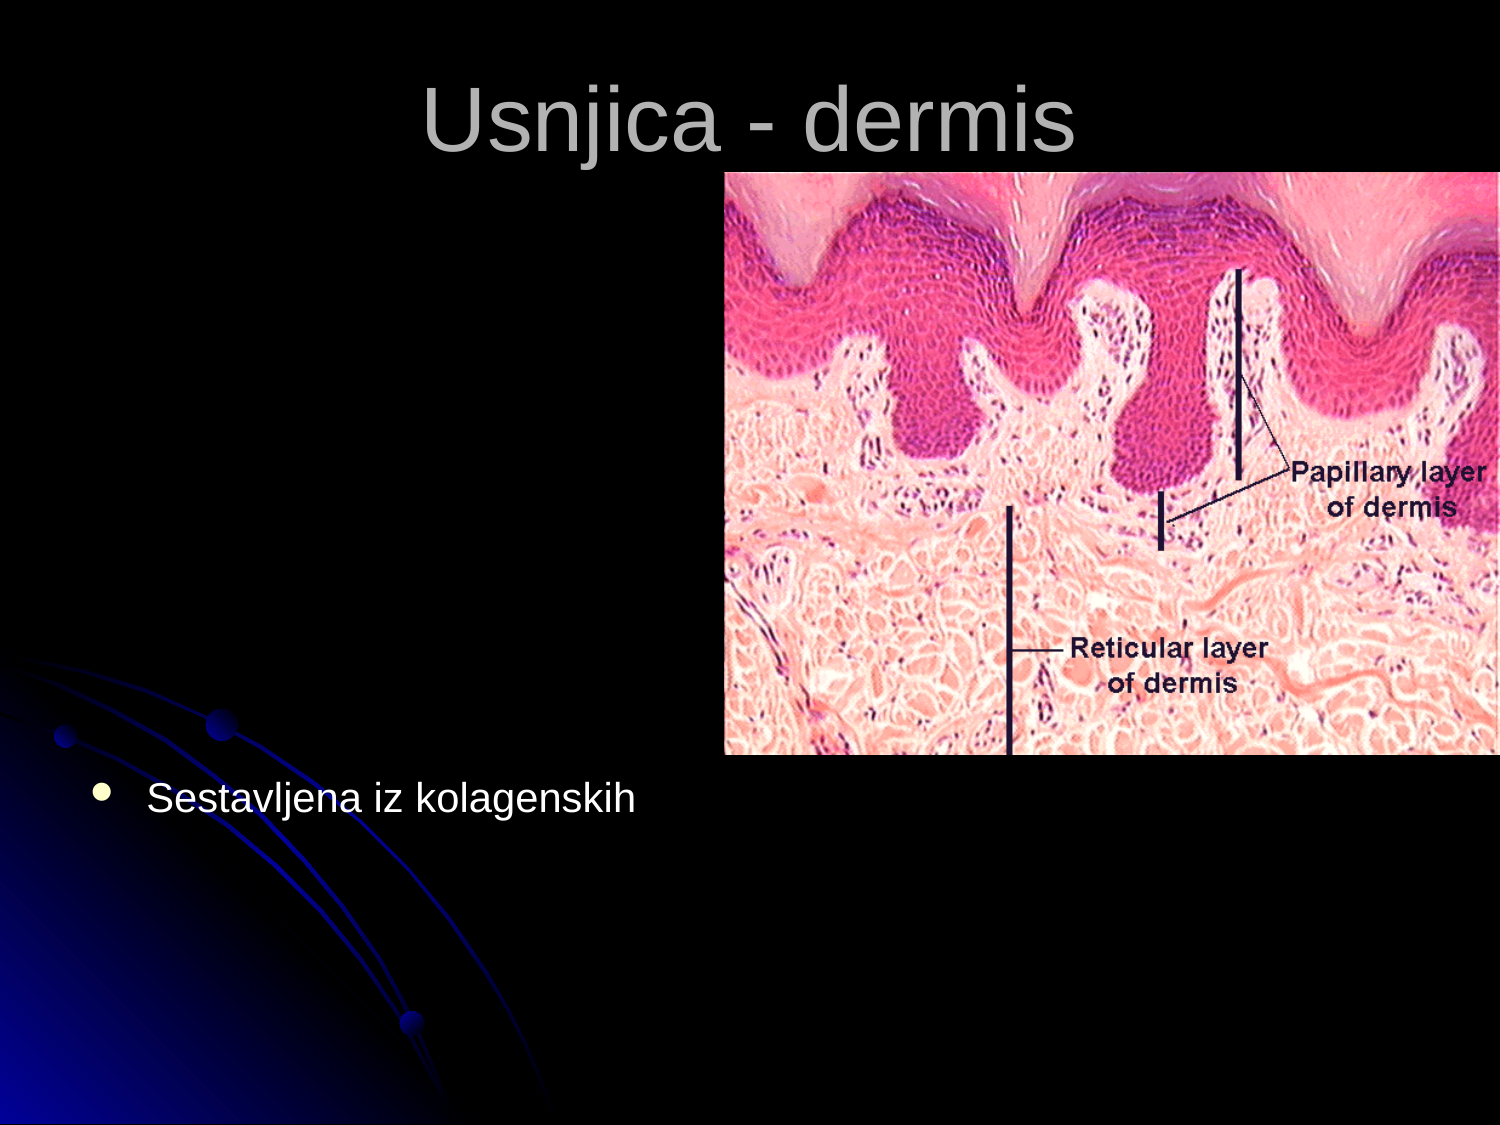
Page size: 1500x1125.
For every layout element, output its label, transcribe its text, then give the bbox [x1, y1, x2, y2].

title Usnjica - dermis [75, 45, 1425, 185]
list Sestavljena iz kolagenskih [75, 646, 1425, 1006]
picture [724, 172, 1500, 755]
